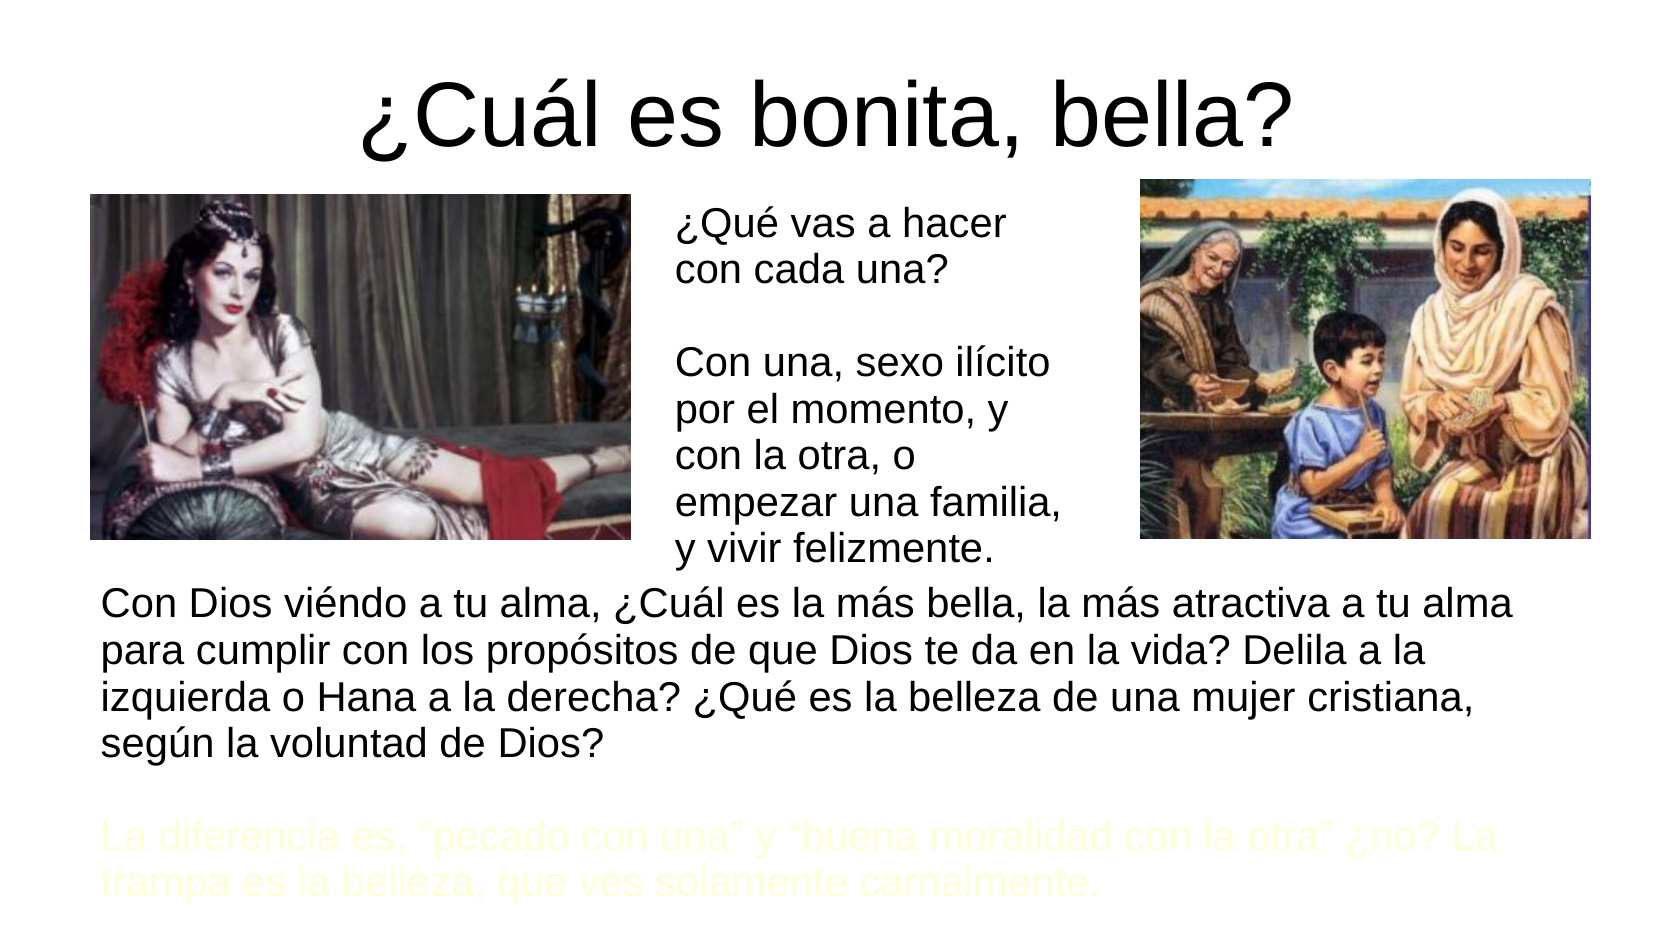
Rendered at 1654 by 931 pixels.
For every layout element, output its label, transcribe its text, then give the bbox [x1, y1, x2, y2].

text_box Con Dios viéndo a tu alma, ¿Cuál es la más bella, la más atractiva a tu alma para cumplir con los propósitos de que Dios te da en la vida? Delila a la izquierda o Hana a la derecha? ¿Qué es la belleza de una mujer cristiana, según la voluntad de Dios? La diferencia es, “pecado con una” y “buena moralidad con la otra” ¿no? La trampa es la belleza, que ves solamente carnalmente. [85, 572, 1571, 931]
picture [90, 194, 631, 541]
picture [1140, 179, 1591, 539]
text_box ¿Qué vas a hacer con cada una? Con una, sexo ilícito por el momento, y con la otra, o empezar una familia, y vivir felizmente. [660, 192, 1081, 572]
title ¿Cuál es bonita, bella? [82, 37, 1571, 193]
